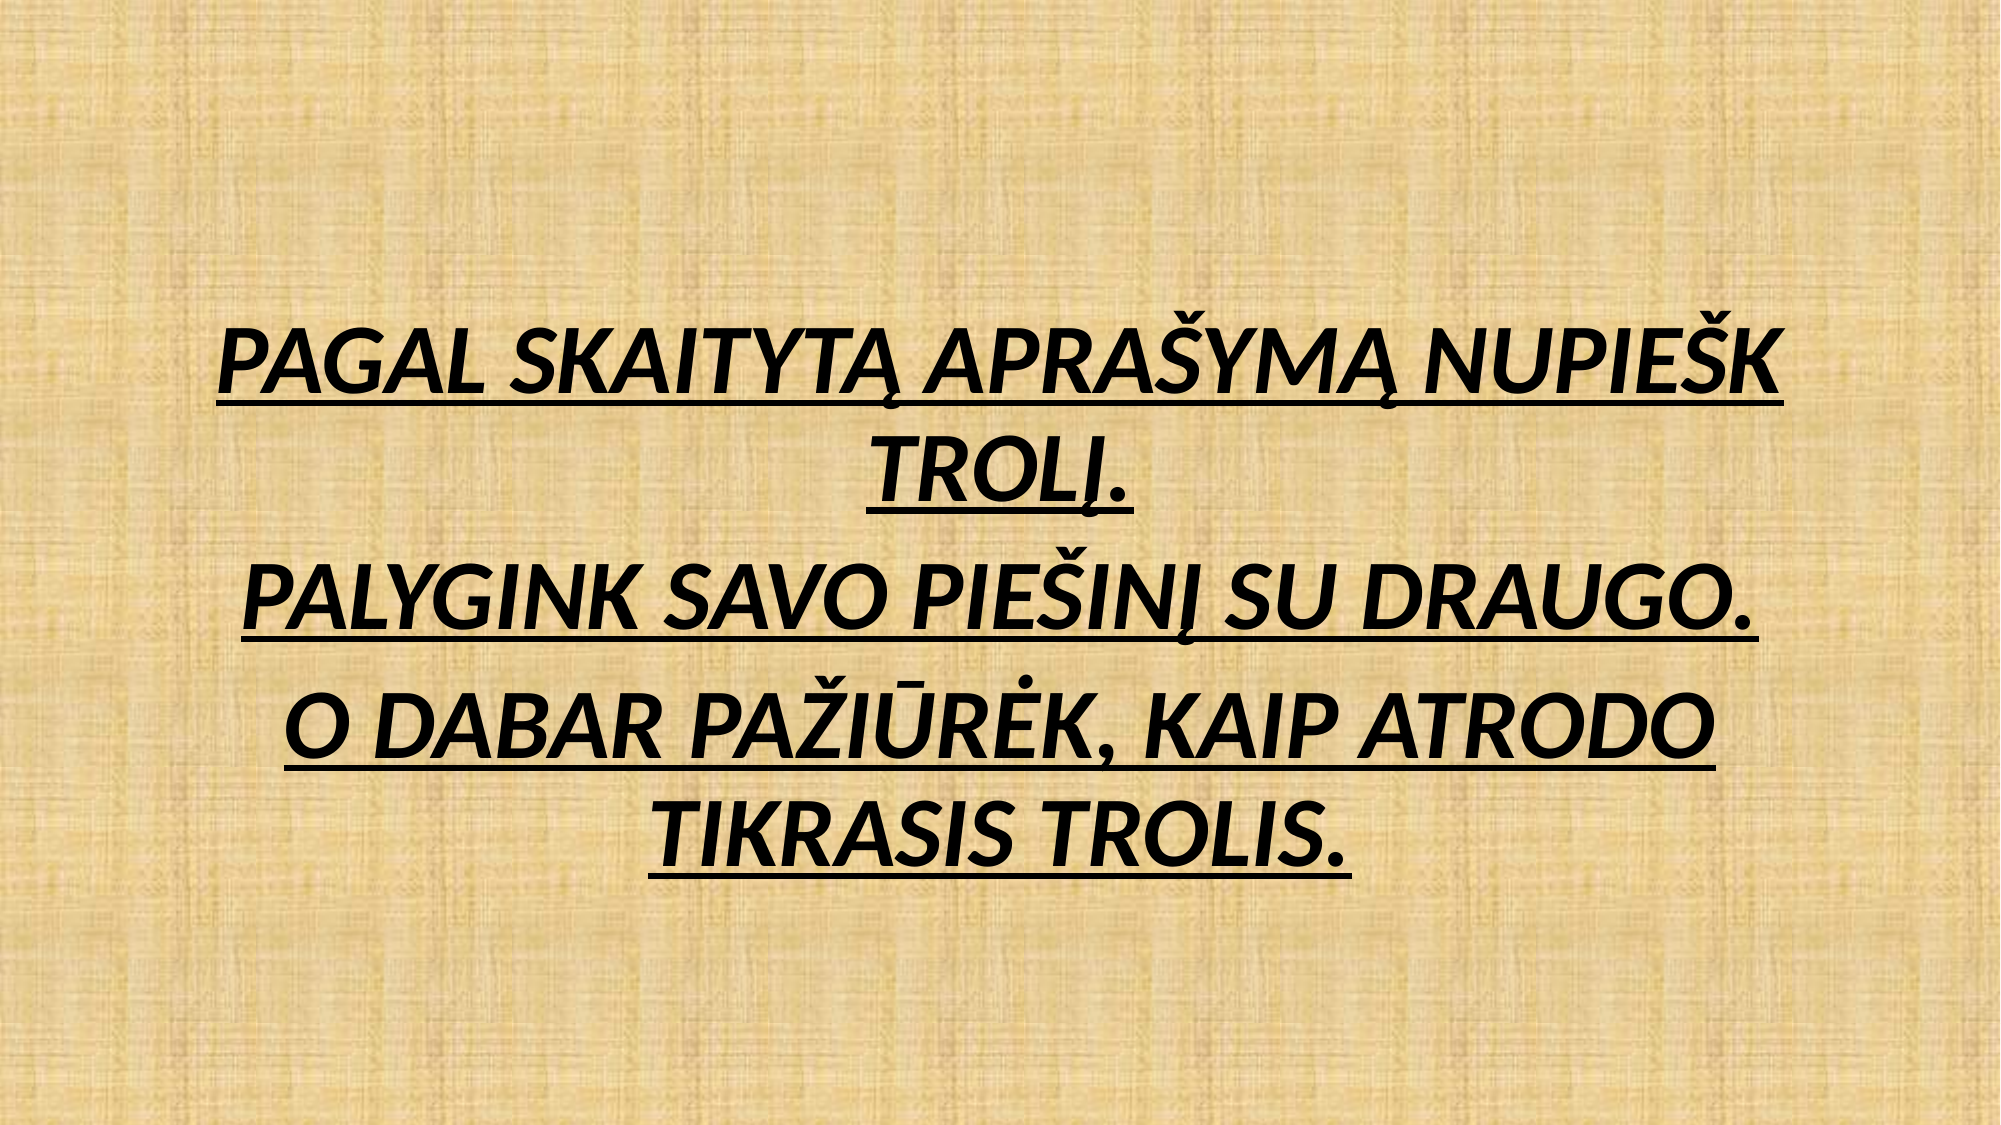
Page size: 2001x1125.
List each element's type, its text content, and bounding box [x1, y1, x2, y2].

list PAGAL SKAITYTĄ APRAŠYMĄ NUPIEŠK TROLĮ. PALYGINK SAVO PIEŠINĮ SU DRAUGO. O DABAR PAŽIŪRĖK, KAIP ATRODO TIKRASIS TROLIS. [137, 299, 1863, 1014]
